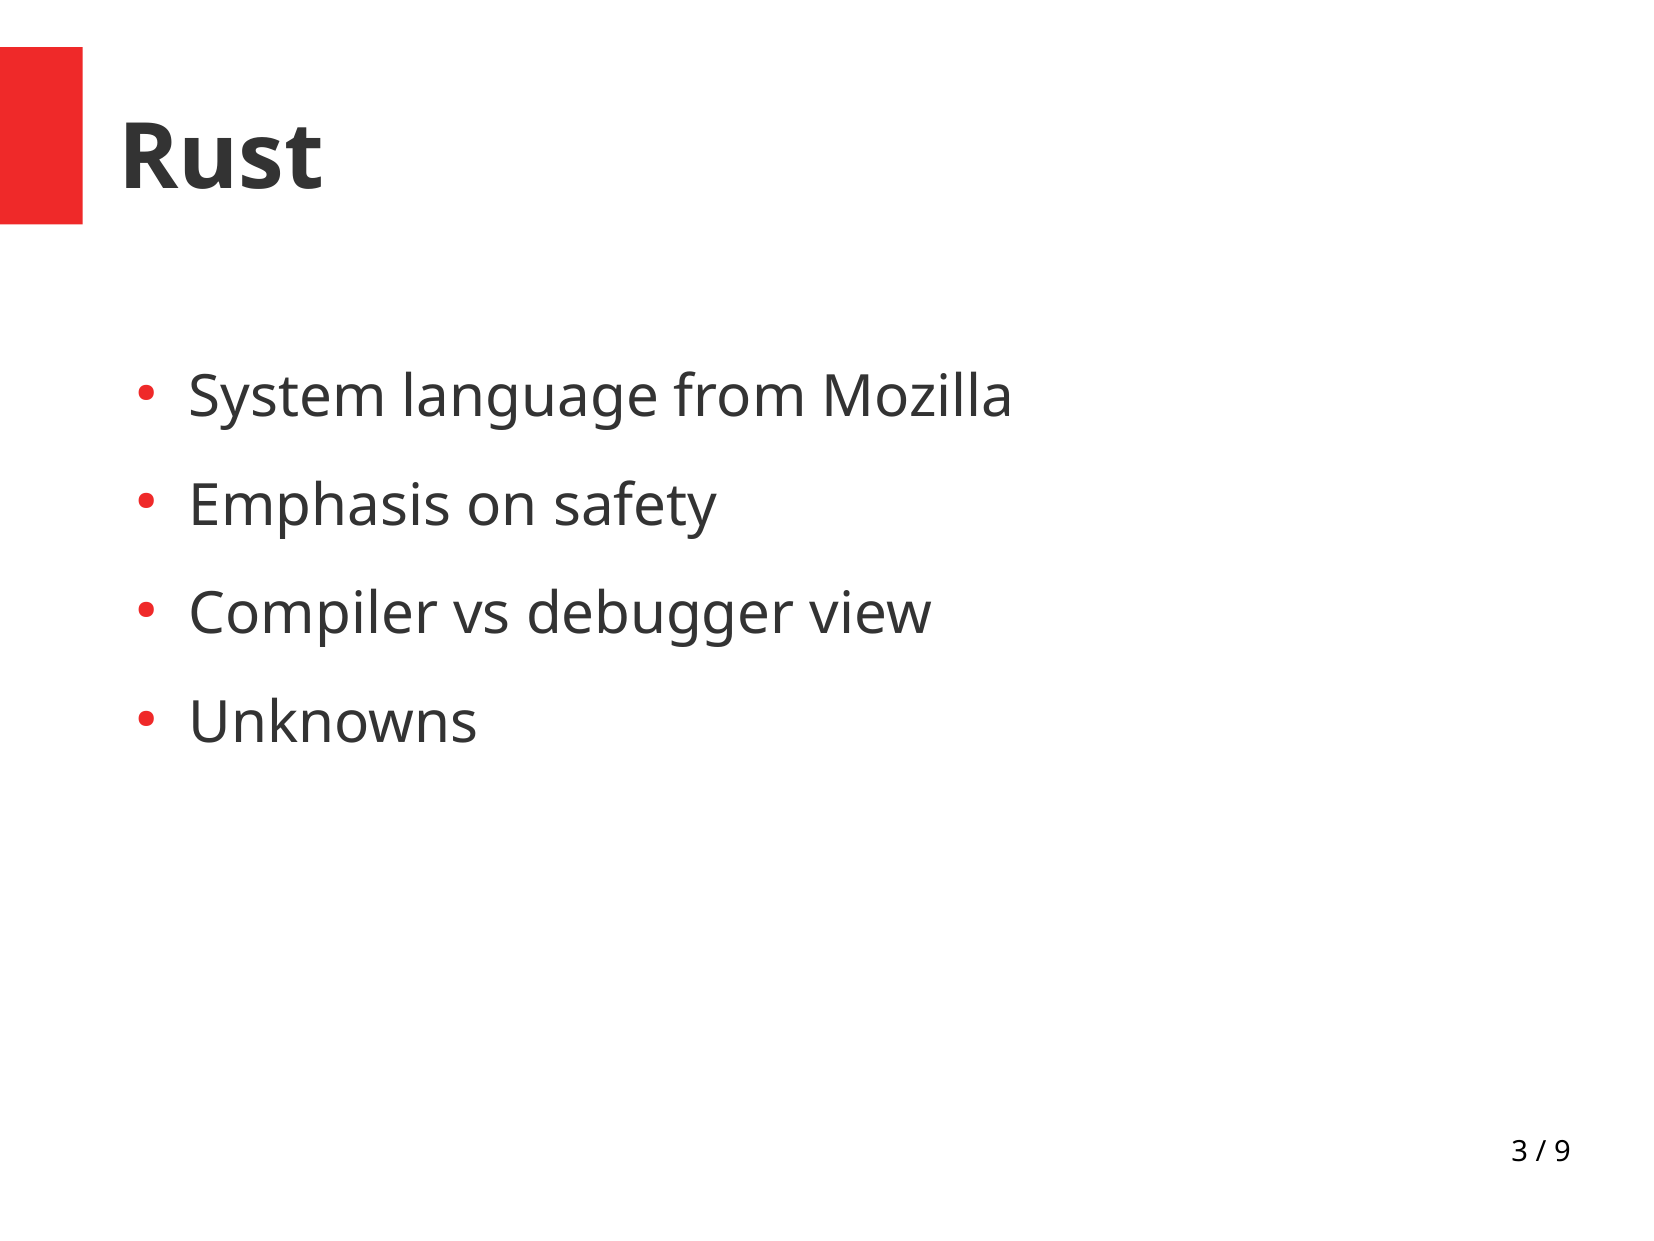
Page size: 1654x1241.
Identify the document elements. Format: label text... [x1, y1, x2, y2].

list System language from Mozilla Emphasis on safety Compiler vs debugger view Unknowns [118, 354, 1536, 1074]
title Rust [118, 49, 1571, 257]
